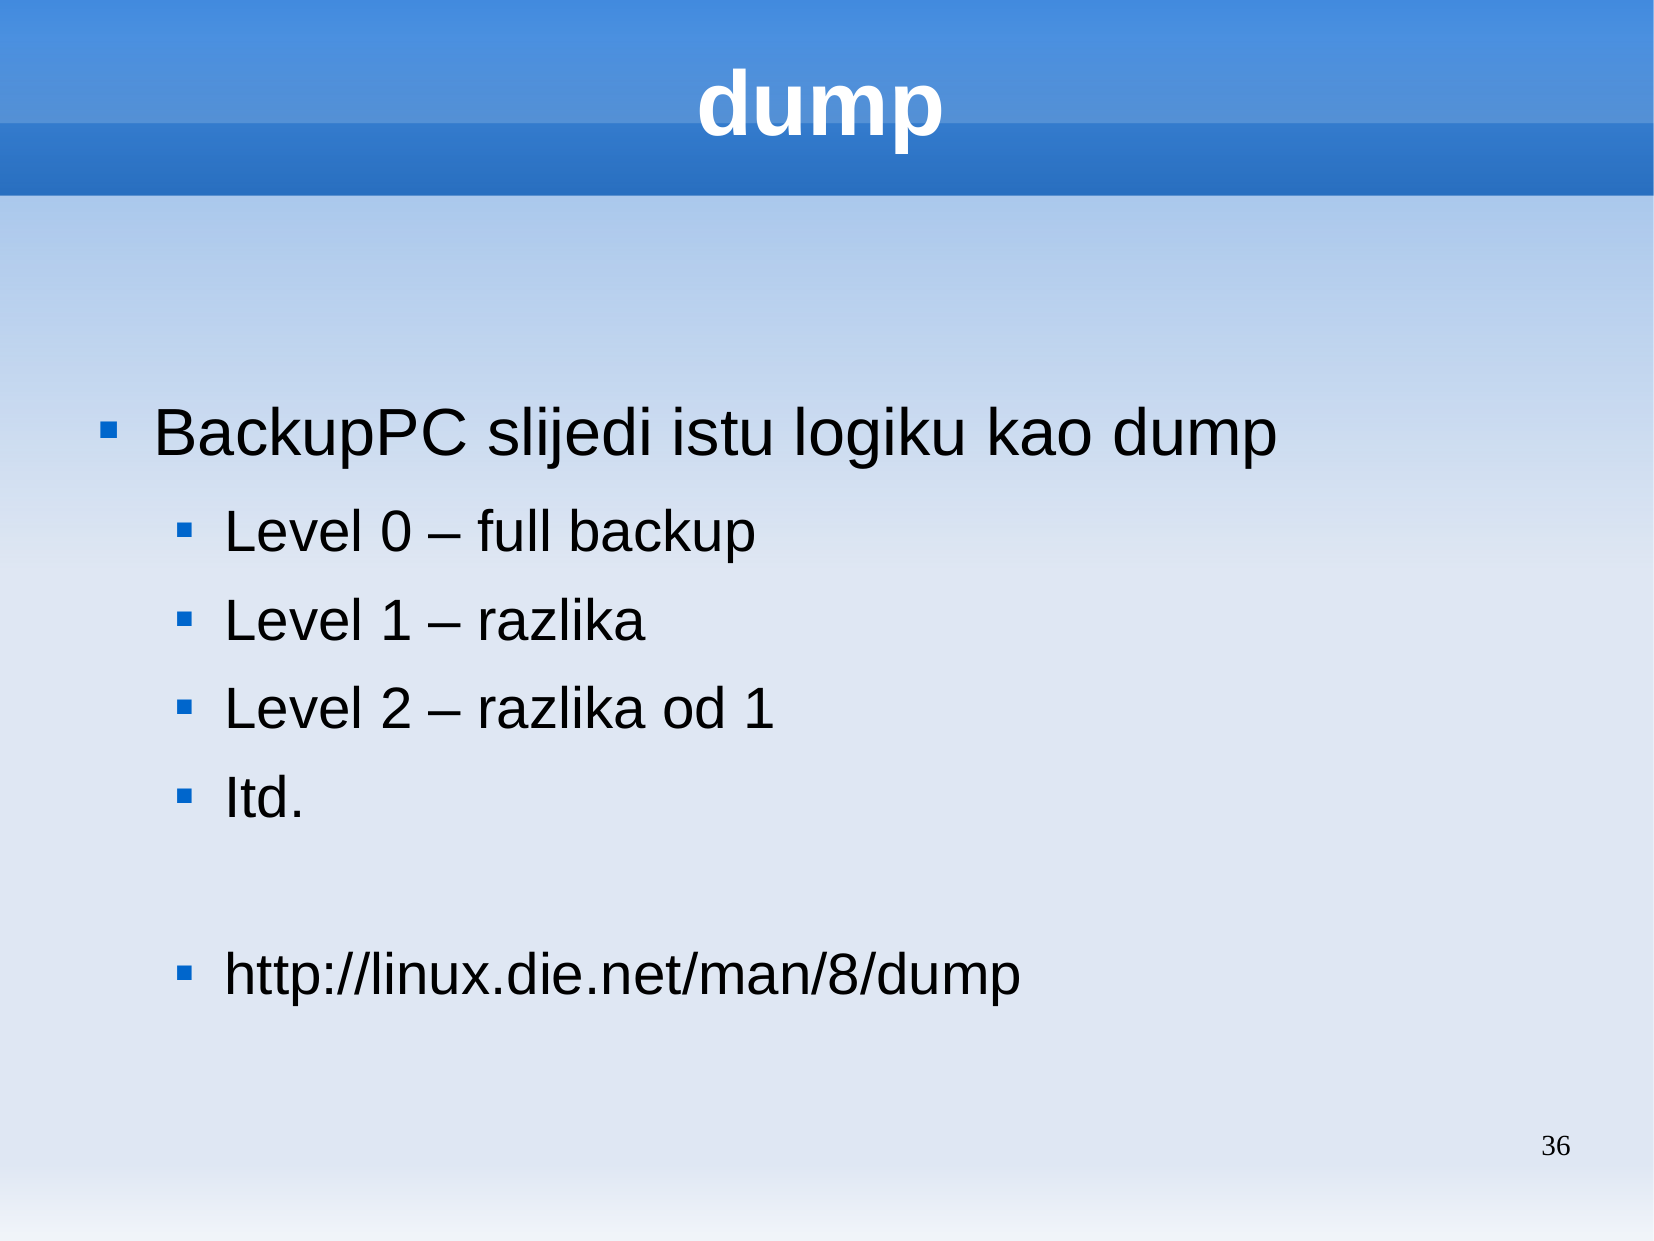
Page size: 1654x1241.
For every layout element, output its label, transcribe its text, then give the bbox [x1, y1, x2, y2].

list BackupPC slijedi istu logiku kao dump Level 0 – full backup Level 1 – razlika Level 2 – razlika od 1 Itd. http://linux.die.net/man/8/dump [82, 290, 1571, 1094]
title dump [76, 7, 1565, 200]
picture [0, 0, 1654, 1241]
